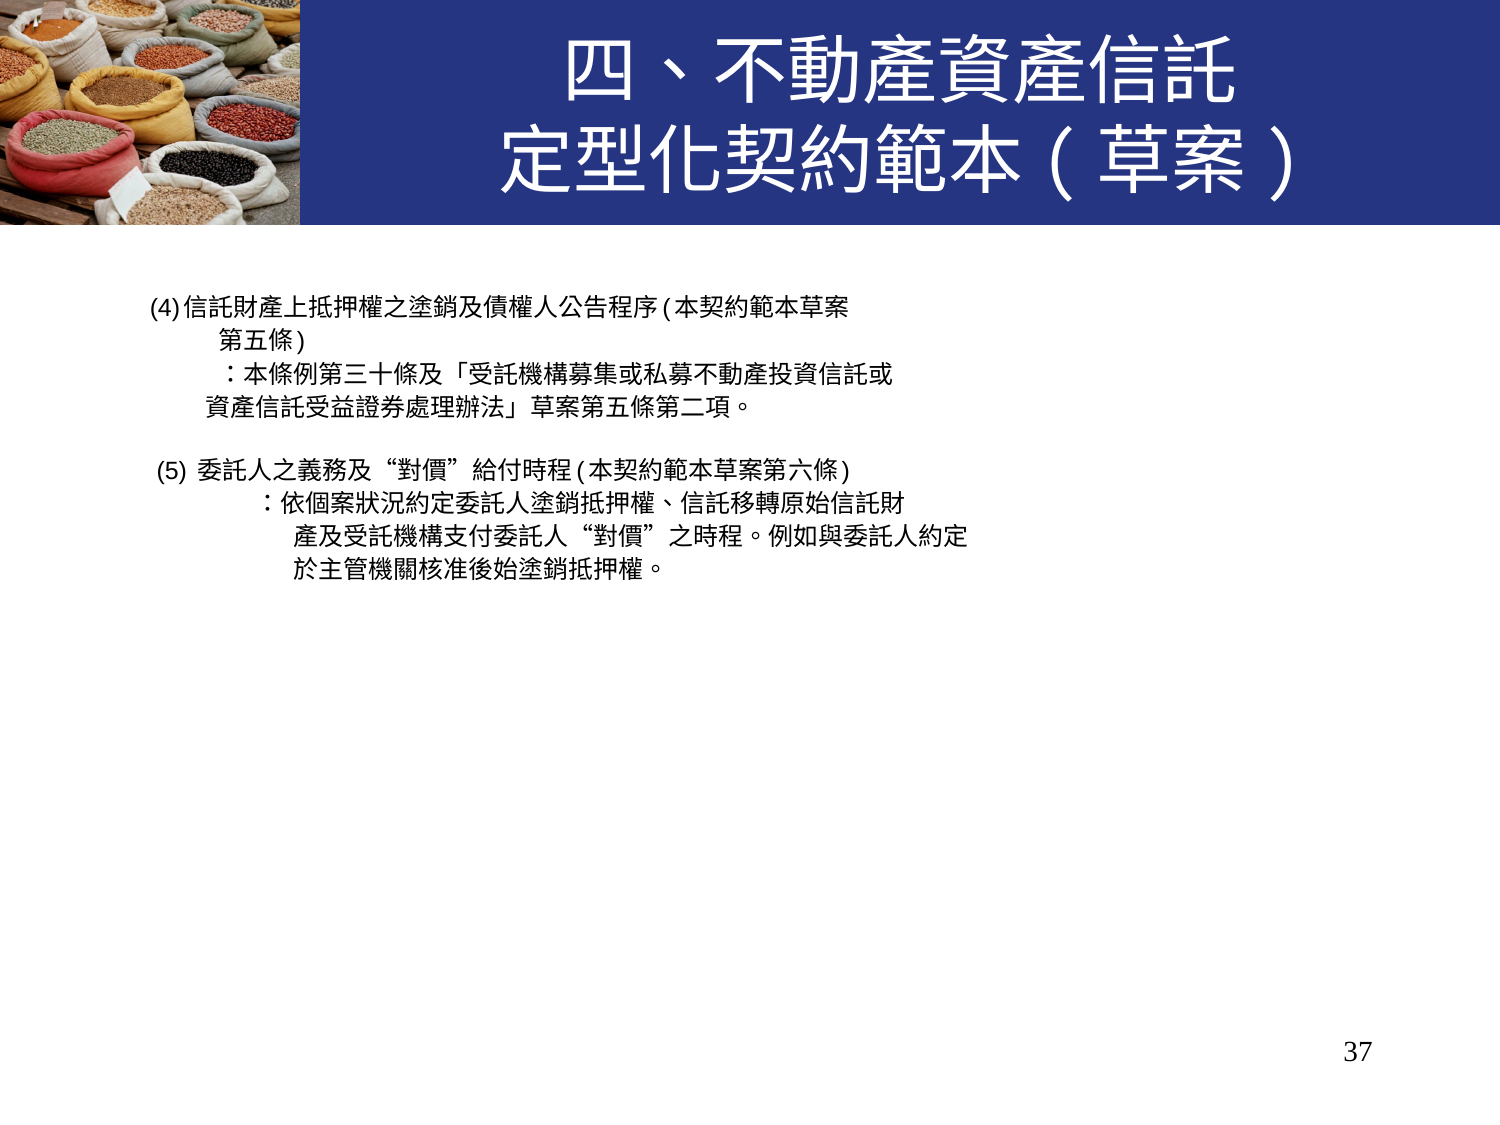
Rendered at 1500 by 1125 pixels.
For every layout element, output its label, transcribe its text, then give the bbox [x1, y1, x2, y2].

picture [0, 0, 300, 225]
list (4)信託財產上抵押權之塗銷及債權人公告程序(本契約範本草案 第五條) ：本條例第三十條及「受託機構募集或私募不動產投資信託或 資產信託受益證券處理辦法」草案第五條第二項。 (5) 委託人之義務及“對價”給付時程(本契約範本草案第六條) ：依個案狀況約定委託人塗銷抵押權、信託移轉原始信託財 產及受託機構支付委託人“對價”之時程。例如與委託人約定 於主管機關核准後始塗銷抵押權。 [99, 287, 1375, 950]
title 四、不動產資產信託 定型化契約範本(草案) [300, 0, 1500, 225]
